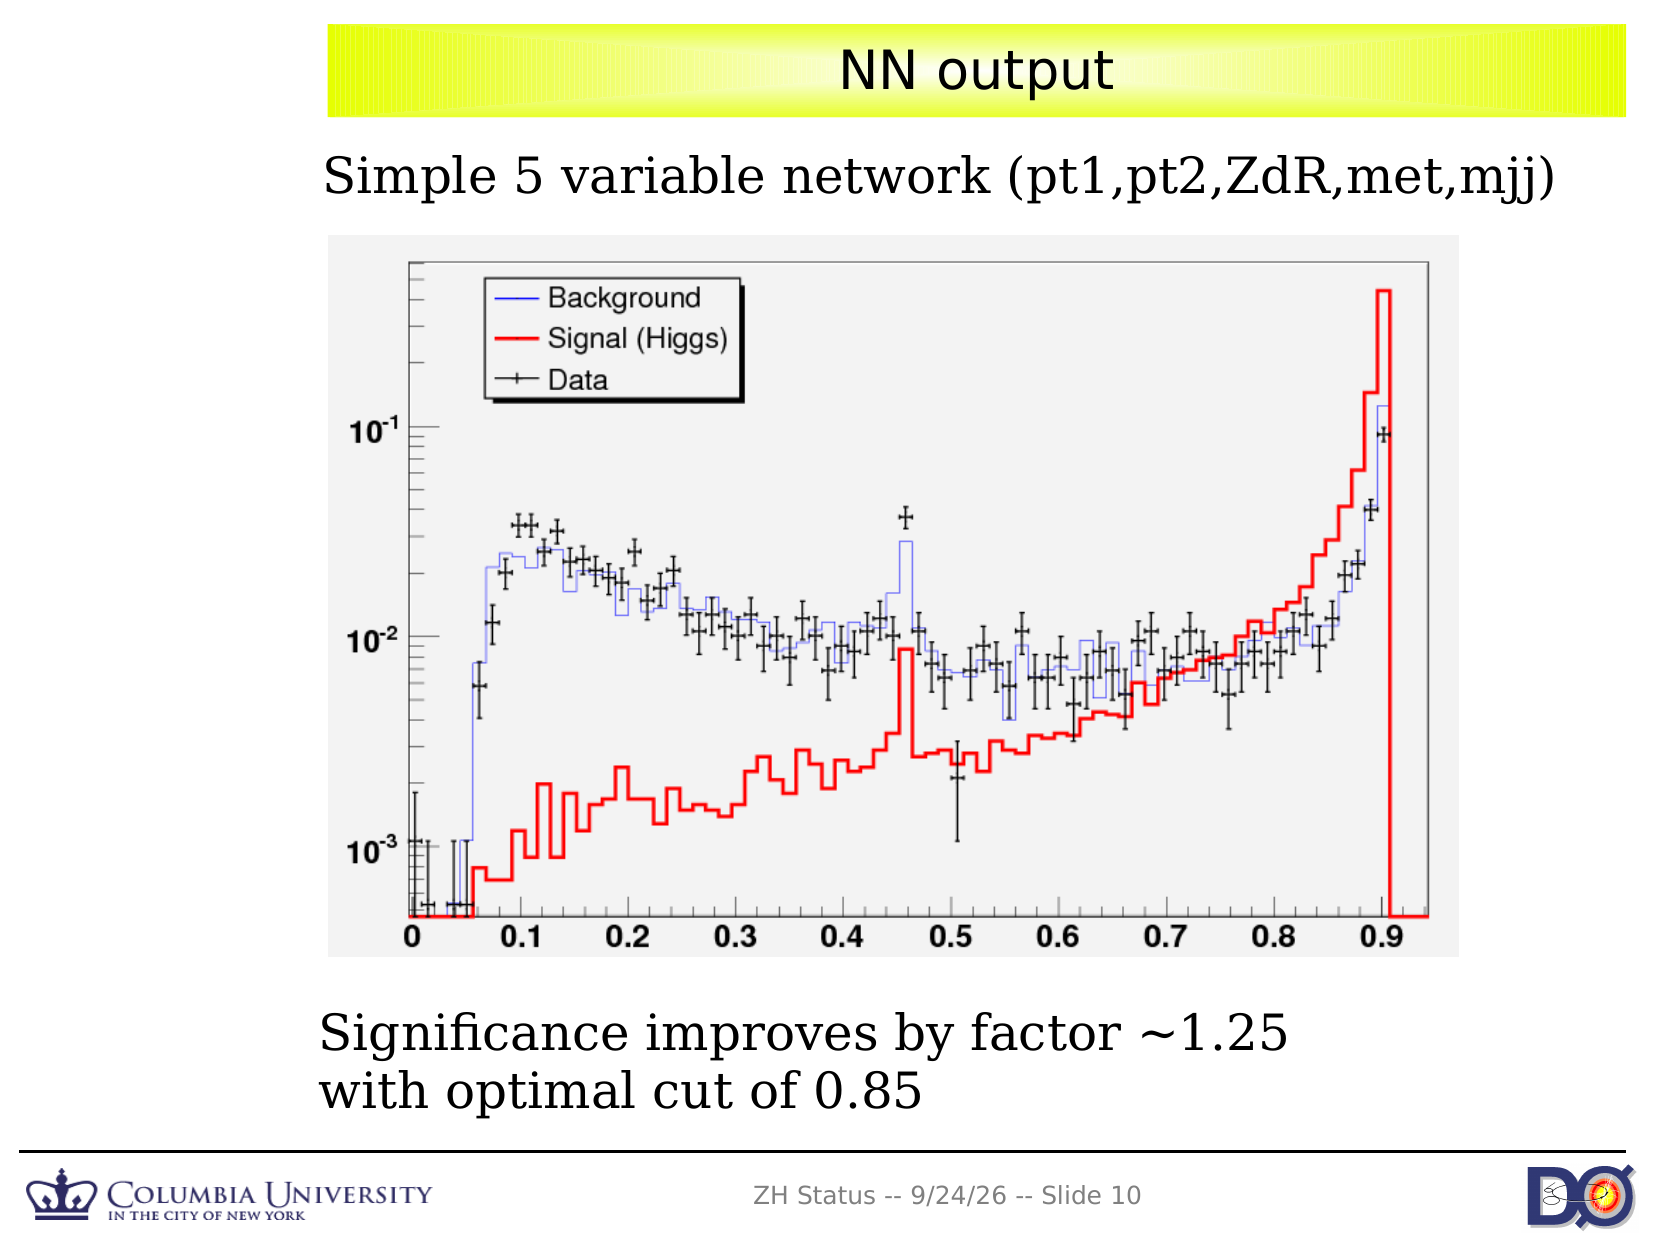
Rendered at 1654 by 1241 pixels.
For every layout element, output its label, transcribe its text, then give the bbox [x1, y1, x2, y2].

text_box Significance improves by factor ~1.25 with optimal cut of 0.85 [318, 1004, 1293, 1238]
picture [328, 235, 1459, 957]
picture [26, 1168, 318, 1220]
text_box Simple 5 variable network (pt1,pt2,ZdR,met,mjj) [322, 147, 1559, 206]
picture [1521, 1163, 1639, 1233]
title NN output [327, 24, 1627, 118]
